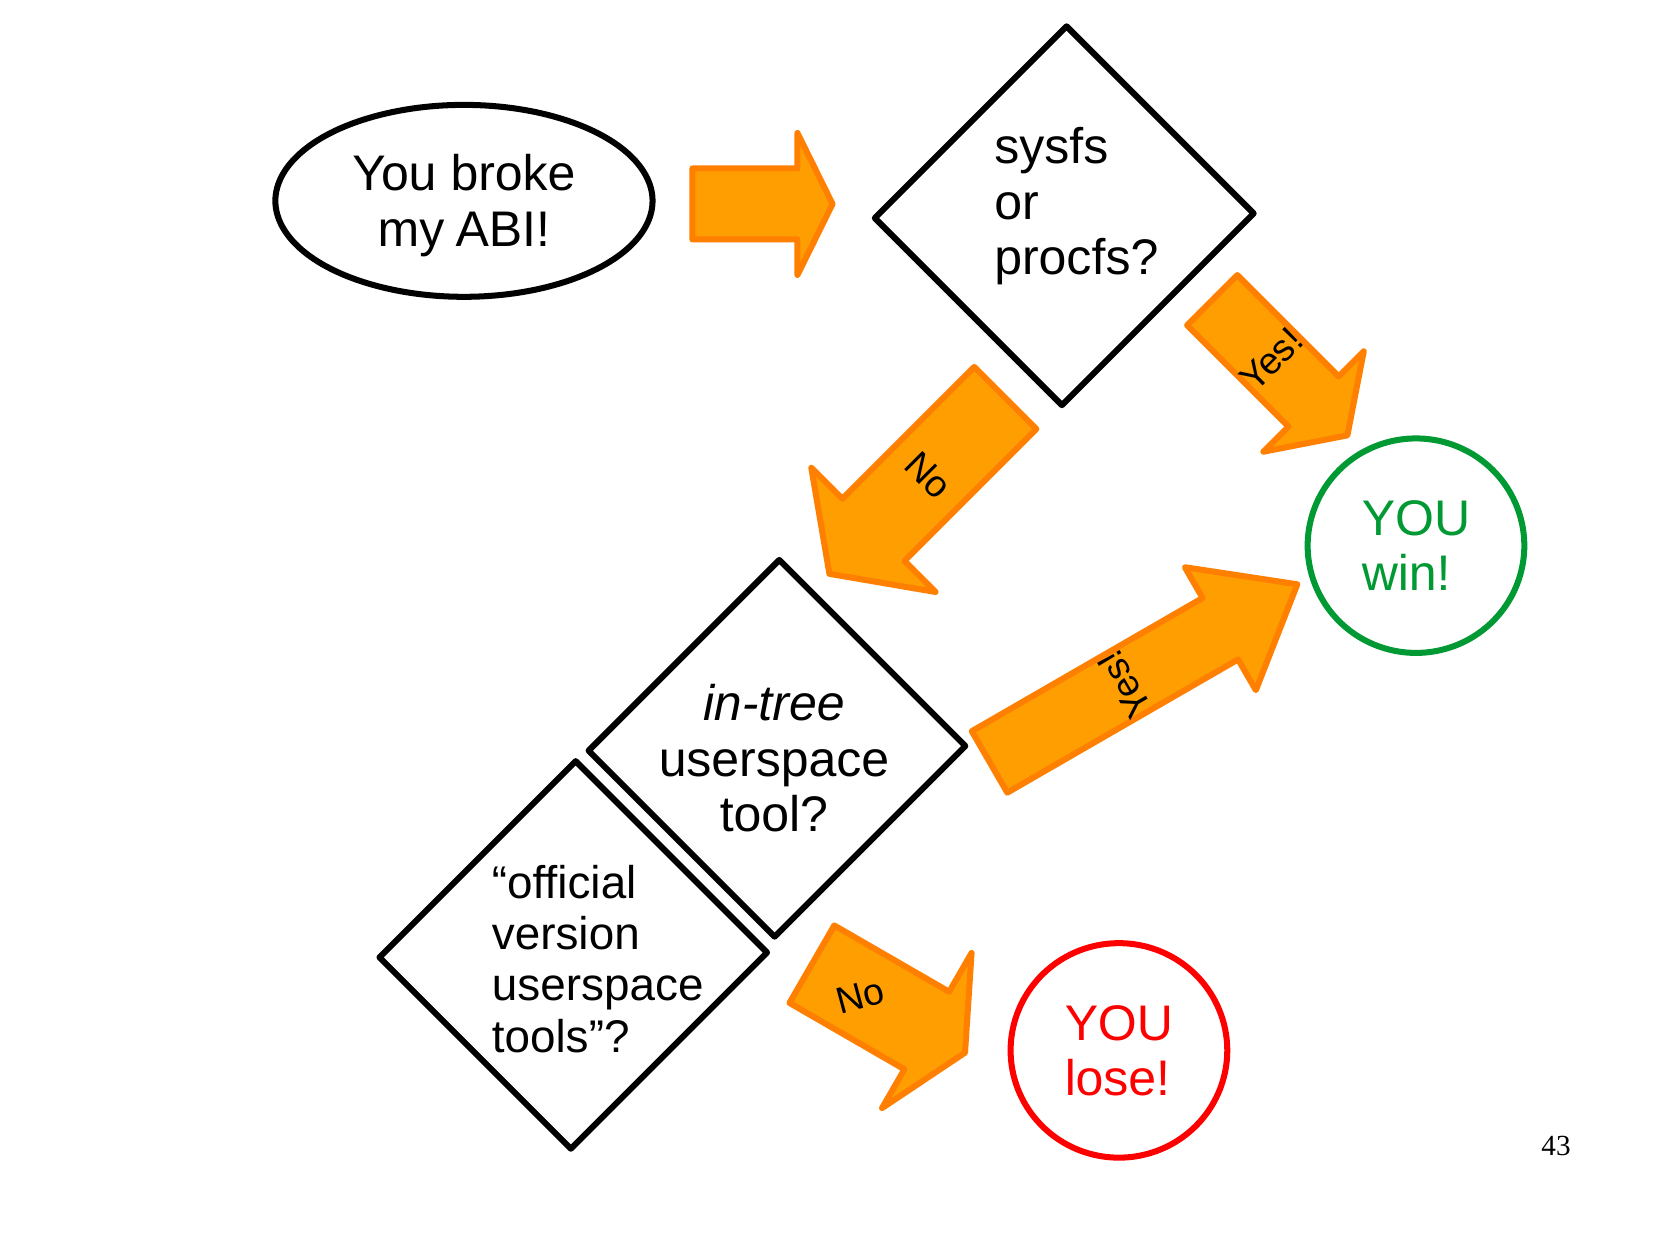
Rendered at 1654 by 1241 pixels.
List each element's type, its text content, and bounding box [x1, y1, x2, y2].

text_box No [811, 366, 1037, 592]
text_box [672, 559, 887, 667]
text_box You broke my ABI! [275, 104, 653, 297]
text_box [719, 904, 768, 1001]
text_box [789, 925, 891, 1025]
text_box YOU lose! [1046, 984, 1191, 1117]
text_box Yes! [1187, 275, 1364, 452]
text_box [1307, 438, 1525, 653]
text_box [1180, 139, 1254, 288]
text_box [493, 1071, 649, 1149]
text_box in-tree userspace tool? [643, 667, 905, 850]
text_box “official version userspace tools”? [477, 849, 719, 1071]
text_box Yes! [971, 567, 1298, 793]
text_box [692, 132, 833, 275]
text_box [487, 761, 643, 849]
text_box [1010, 943, 1228, 1158]
text_box [379, 859, 477, 1055]
text_box [857, 952, 972, 1109]
text_box [985, 26, 1148, 107]
text_box No [815, 953, 929, 1048]
text_box [905, 685, 966, 807]
text_box [588, 696, 643, 806]
text_box [687, 850, 862, 937]
text_box sysfs or procfs? [976, 107, 1180, 303]
text_box [874, 116, 1165, 406]
text_box YOU win! [1344, 479, 1488, 612]
